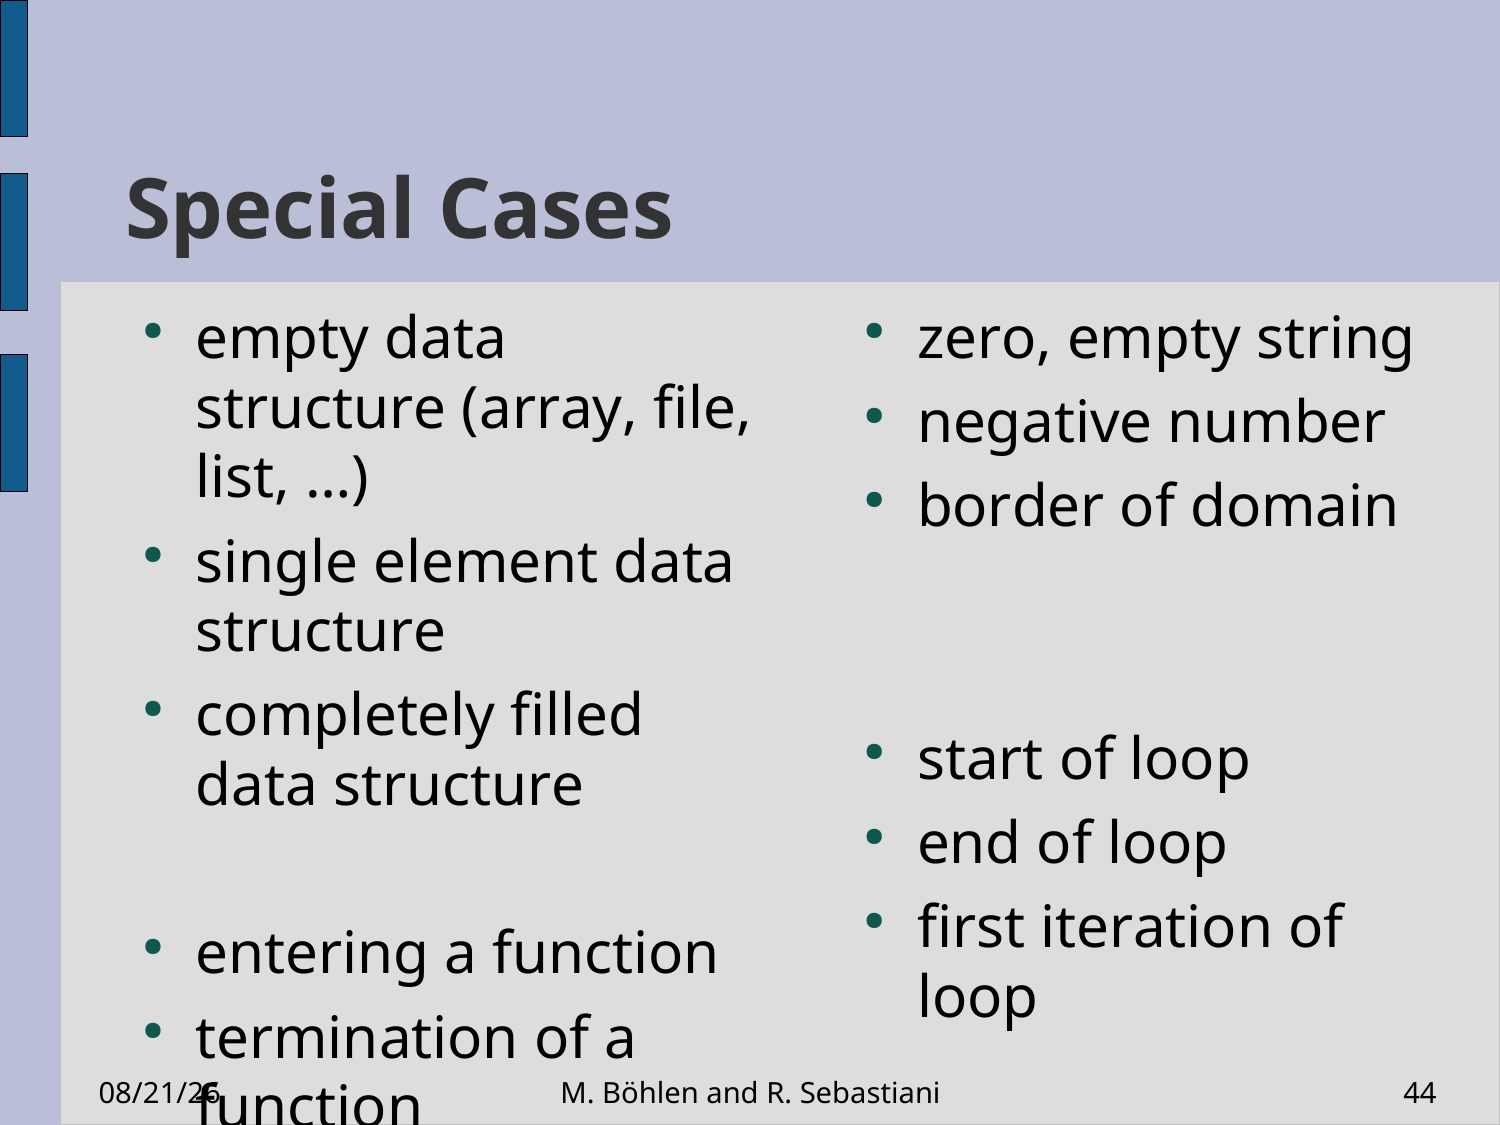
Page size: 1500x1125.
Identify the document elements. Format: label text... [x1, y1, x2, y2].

title Special Cases [110, 67, 1392, 271]
list empty data structure (array, file, list, …) single element data structure completely filled data structure entering a function termination of a function [110, 294, 769, 1020]
list zero, empty string negative number border of domain start of loop end of loop first iteration of loop [831, 294, 1457, 1020]
